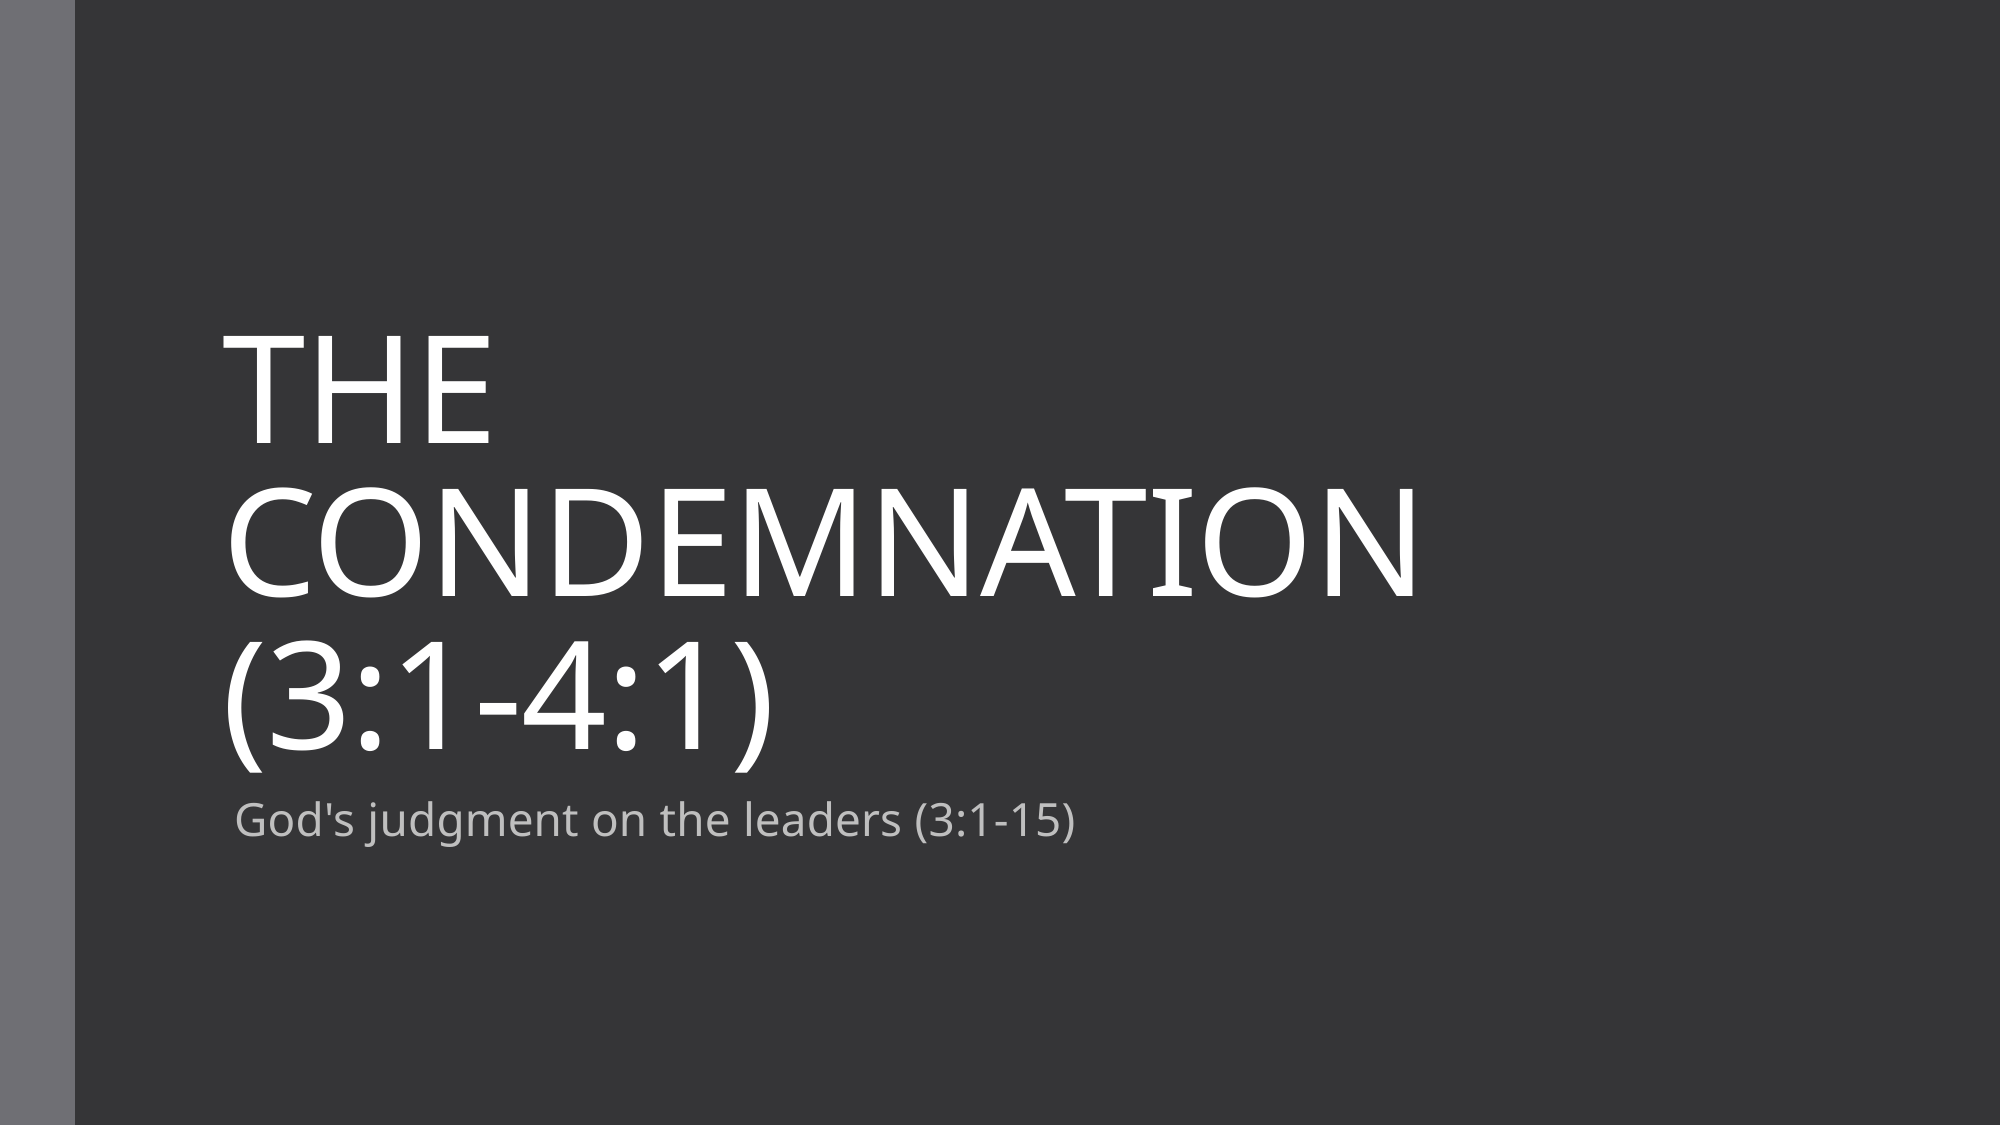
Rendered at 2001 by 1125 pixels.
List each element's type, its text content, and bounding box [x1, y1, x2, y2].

title THE CONDEMNATION (3:1-4:1) [206, 124, 1752, 787]
subtitle God's judgment on the leaders (3:1-15) [206, 787, 1752, 1066]
